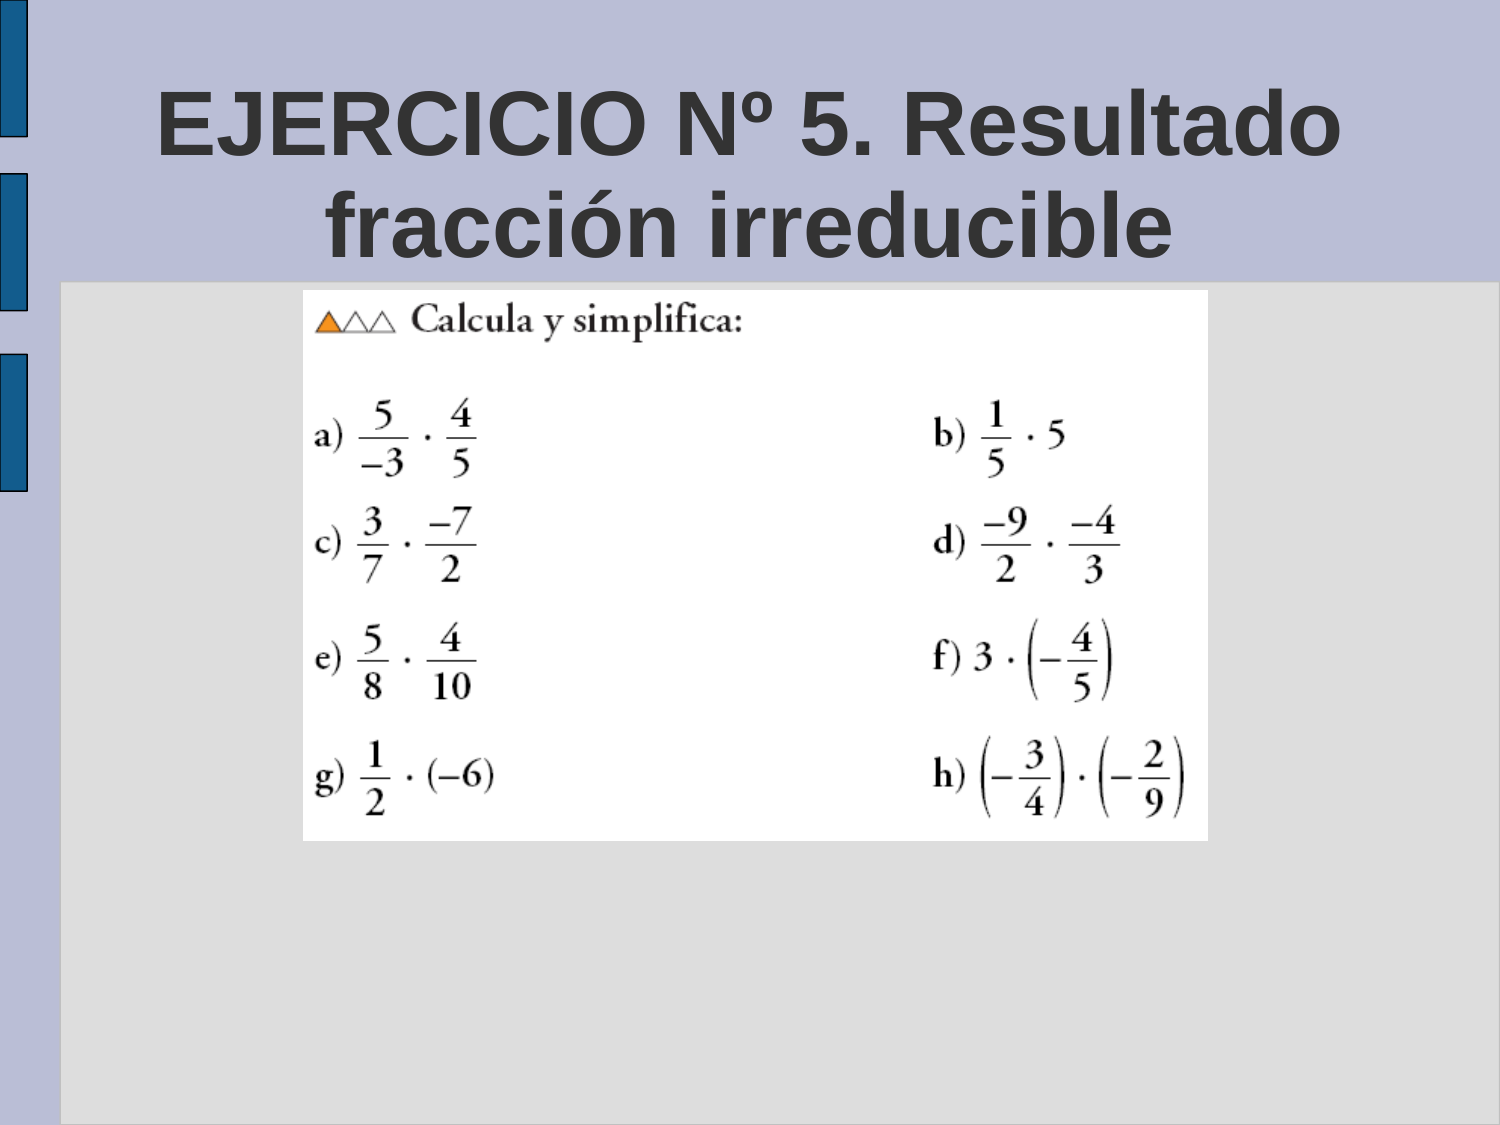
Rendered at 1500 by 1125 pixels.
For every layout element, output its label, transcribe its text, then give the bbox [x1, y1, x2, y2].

title EJERCICIO Nº 5. Resultado fracción irreducible [110, 73, 1391, 279]
picture [303, 290, 1208, 841]
